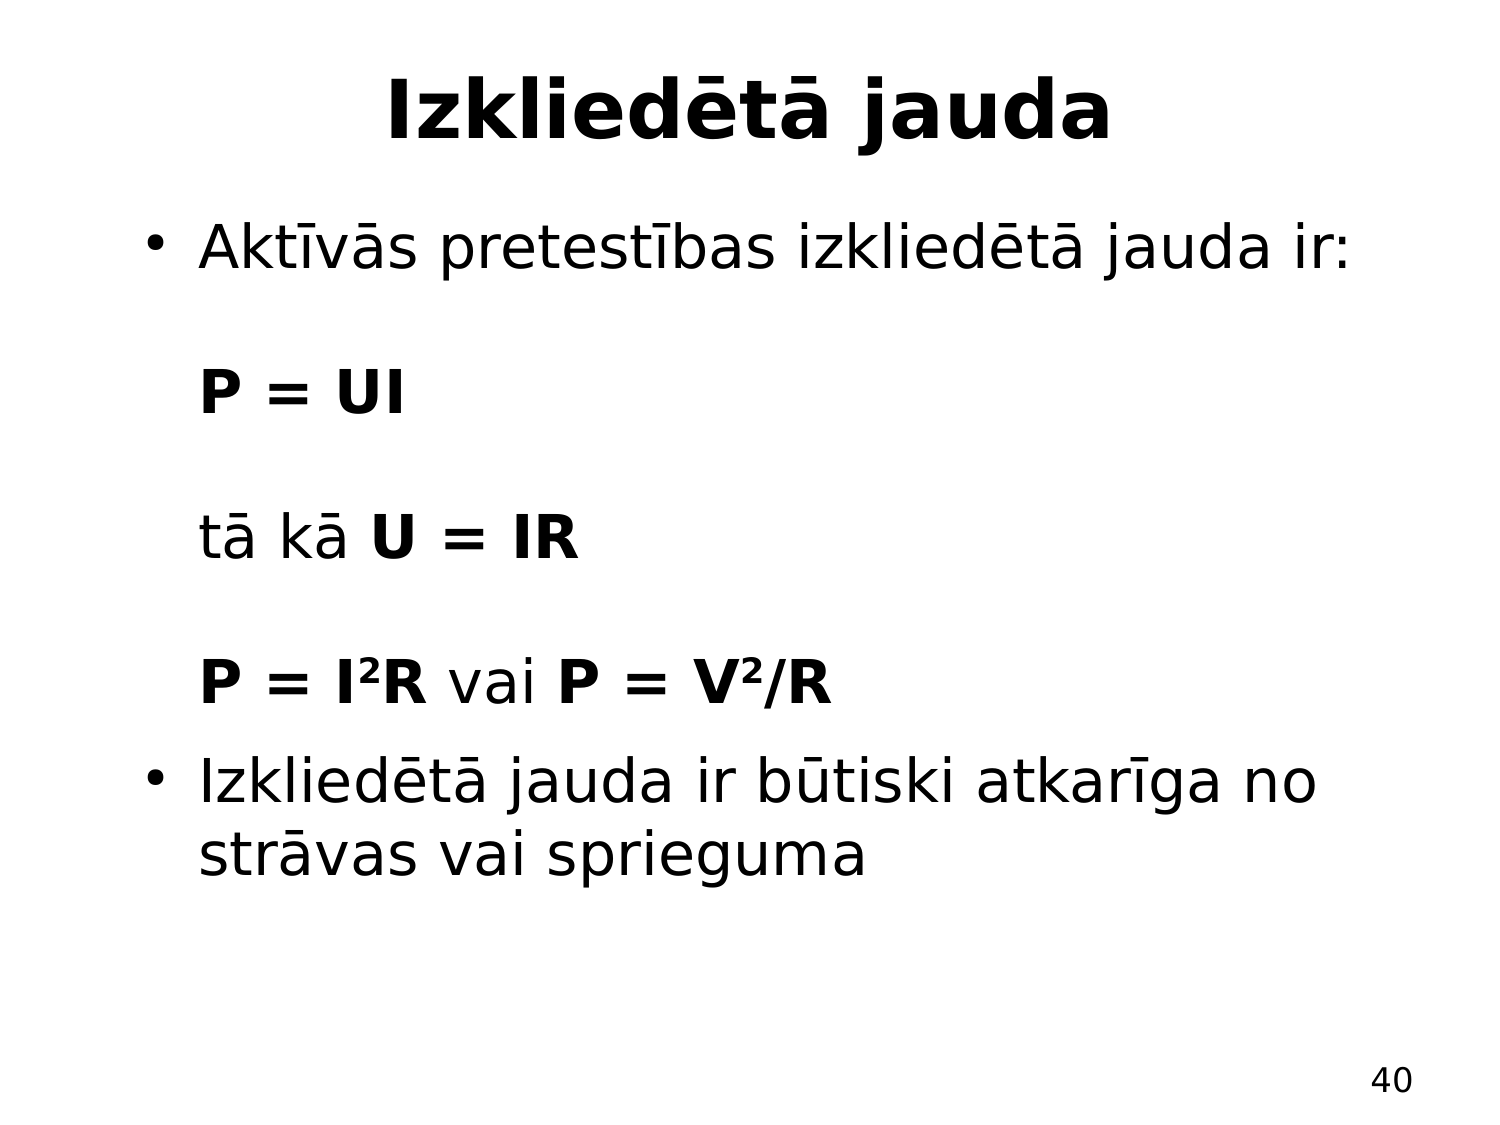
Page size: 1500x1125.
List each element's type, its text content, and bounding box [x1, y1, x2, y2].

title Izkliedētā jauda [112, 12, 1388, 200]
list Aktīvās pretestības izkliedētā jauda ir: P = UI tā kā U = IR P = I2R vai P = V2/R Izkliedētā jauda ir būtiski atkarīga no strāvas vai sprieguma [112, 200, 1388, 1026]
